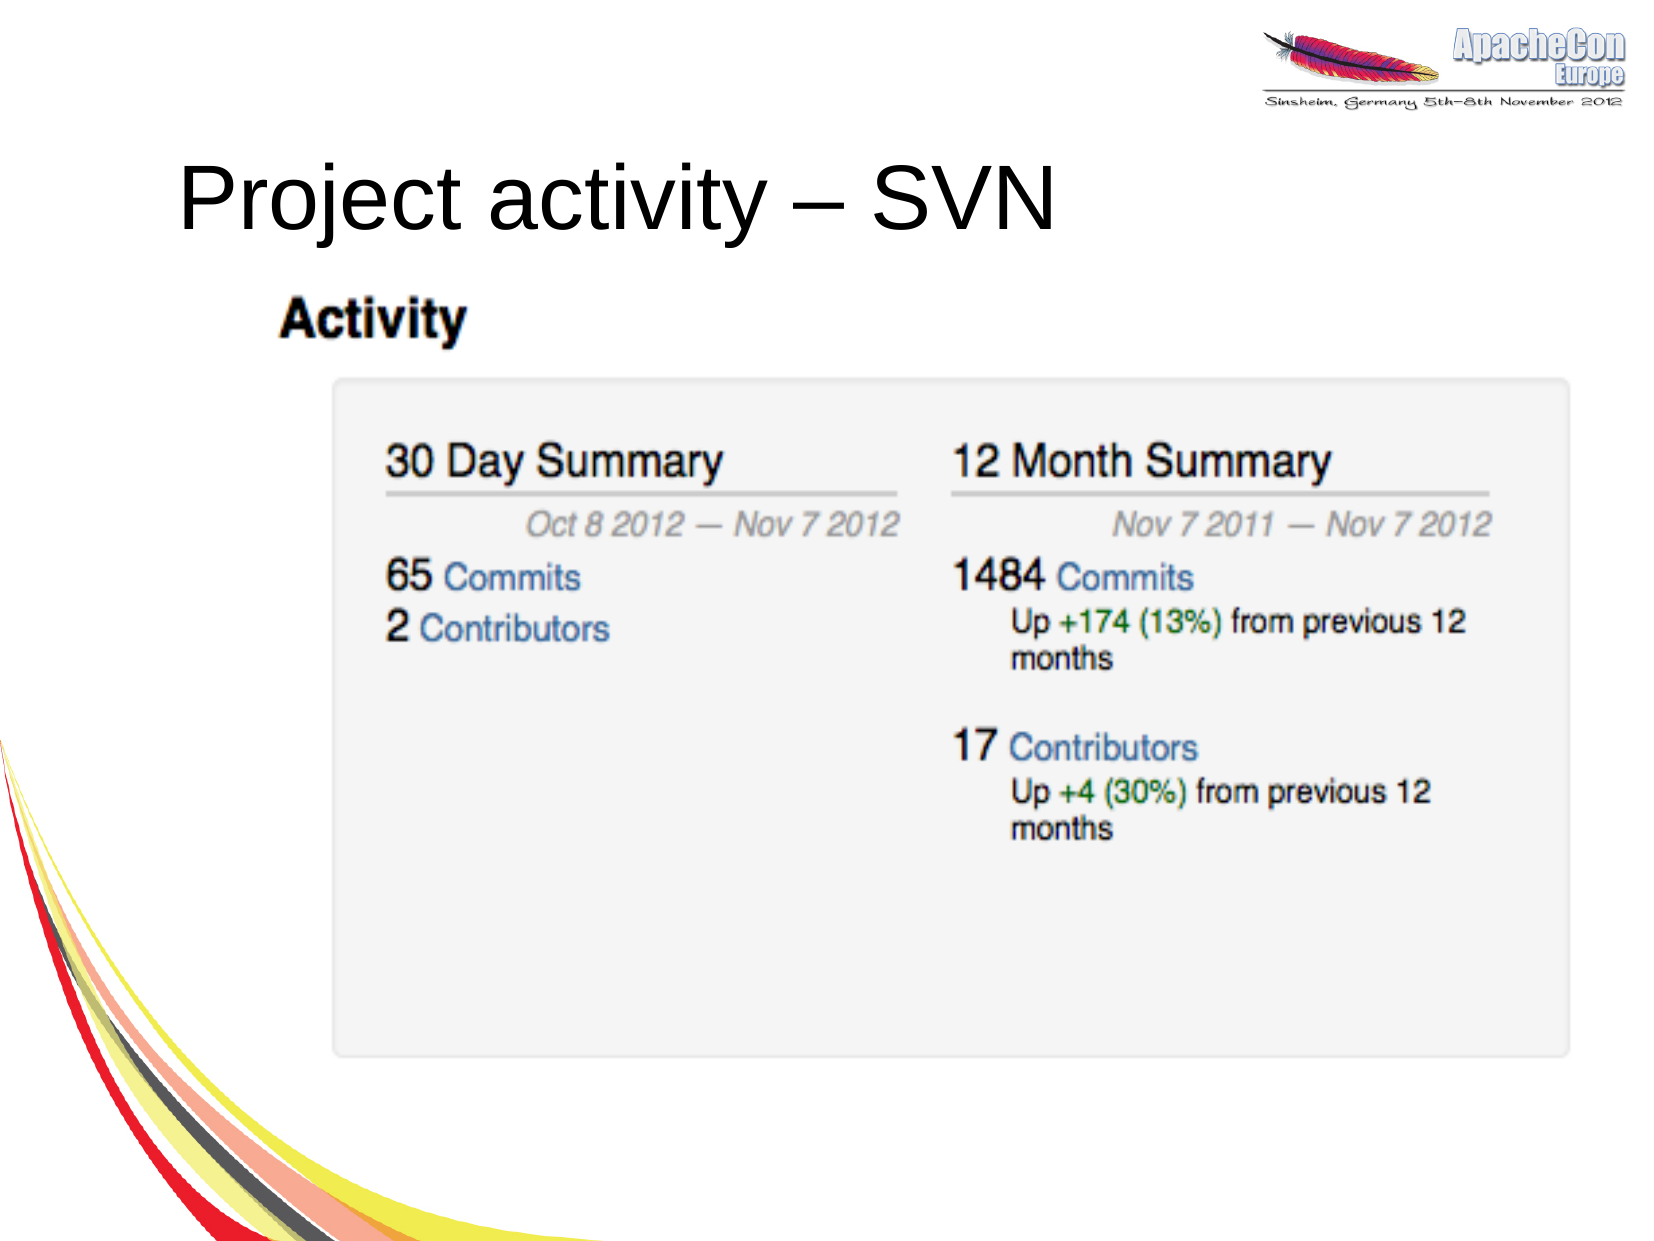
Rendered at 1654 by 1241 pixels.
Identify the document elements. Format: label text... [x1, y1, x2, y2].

title Project activity – SVN [177, 146, 1536, 250]
picture [0, 0, 1654, 1241]
